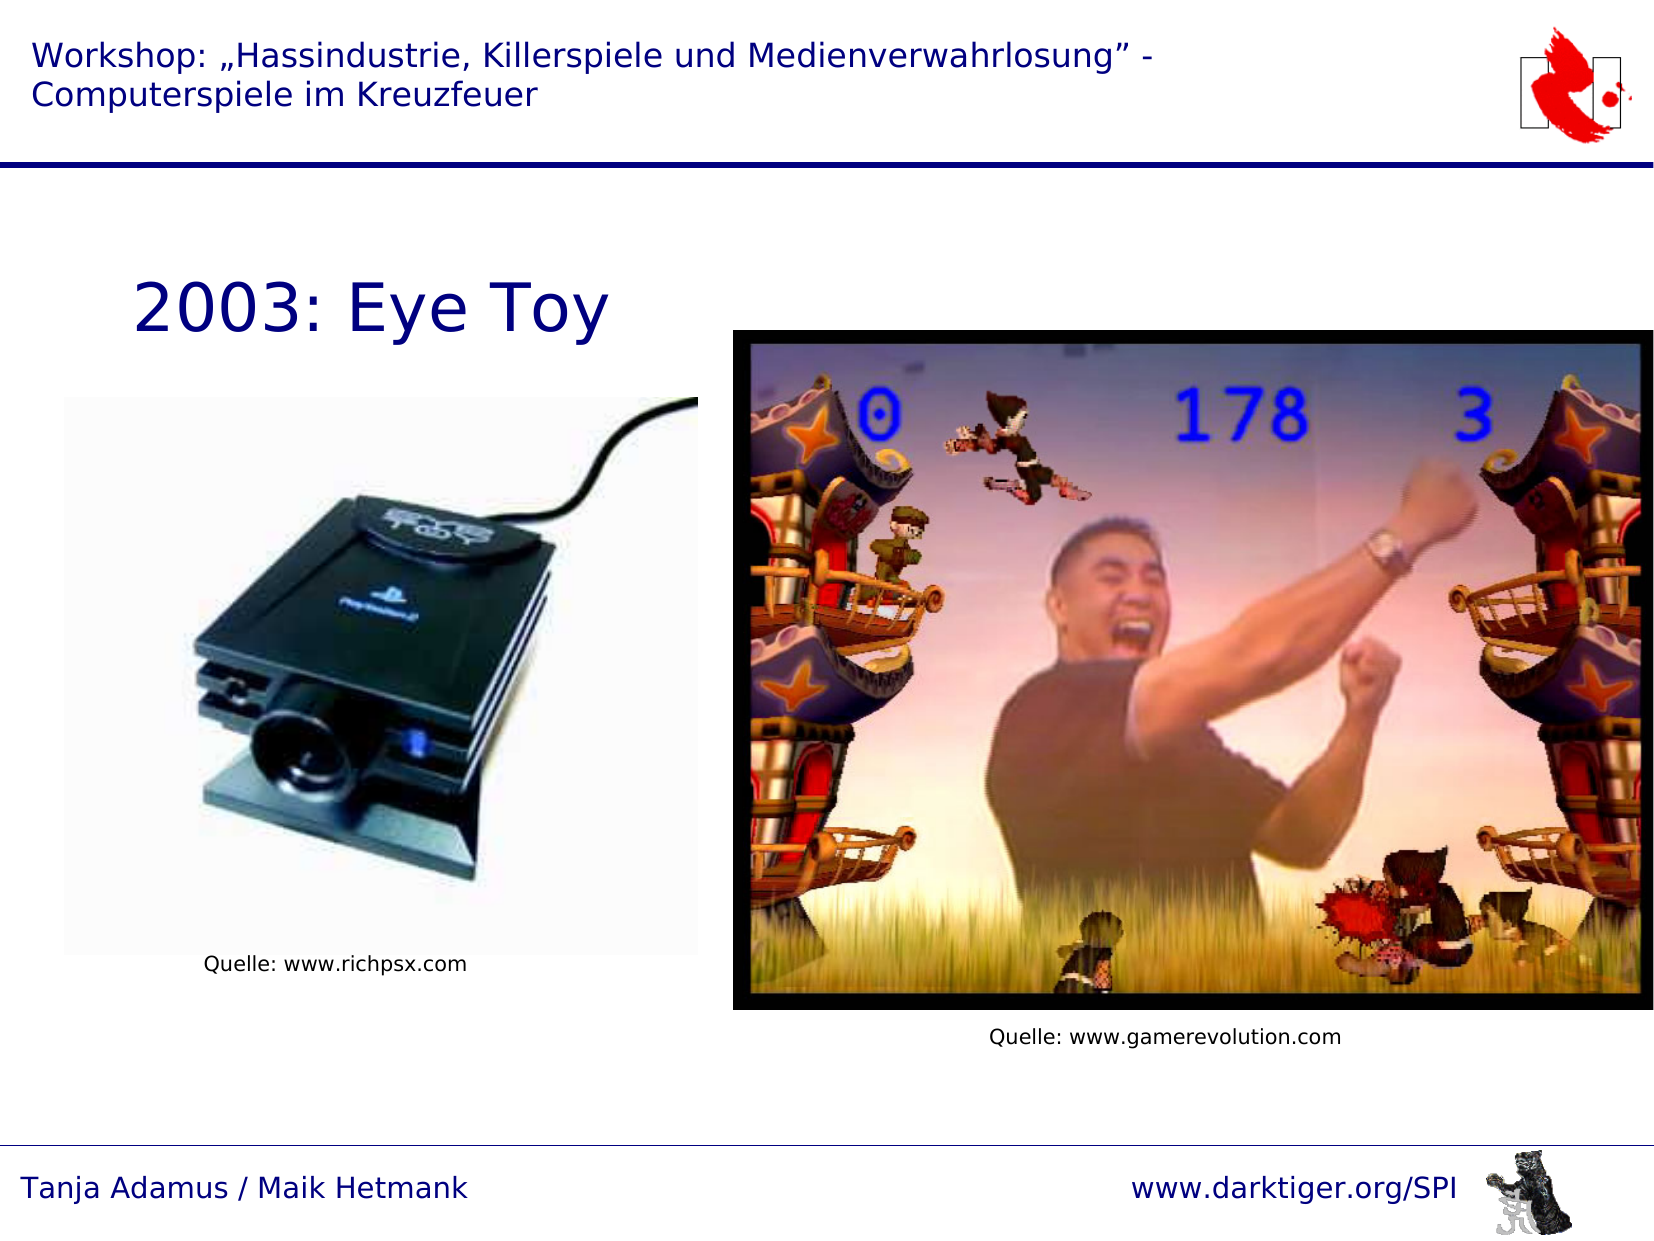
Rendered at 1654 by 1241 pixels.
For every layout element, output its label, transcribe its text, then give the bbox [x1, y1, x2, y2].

text_box Quelle: www.gamerevolution.com [974, 1017, 1357, 1058]
picture [64, 397, 698, 955]
text_box Workshop: „Hassindustrie, Killerspiele und Medienverwahrlosung” - Computerspiele im Kreuzfeuer [16, 29, 1418, 178]
picture [1503, 16, 1632, 148]
picture [1486, 1150, 1572, 1235]
text_box Quelle: www.richpsx.com [189, 955, 483, 984]
picture [733, 330, 1654, 1010]
text_box 2003: Eye Toy [118, 261, 1447, 355]
